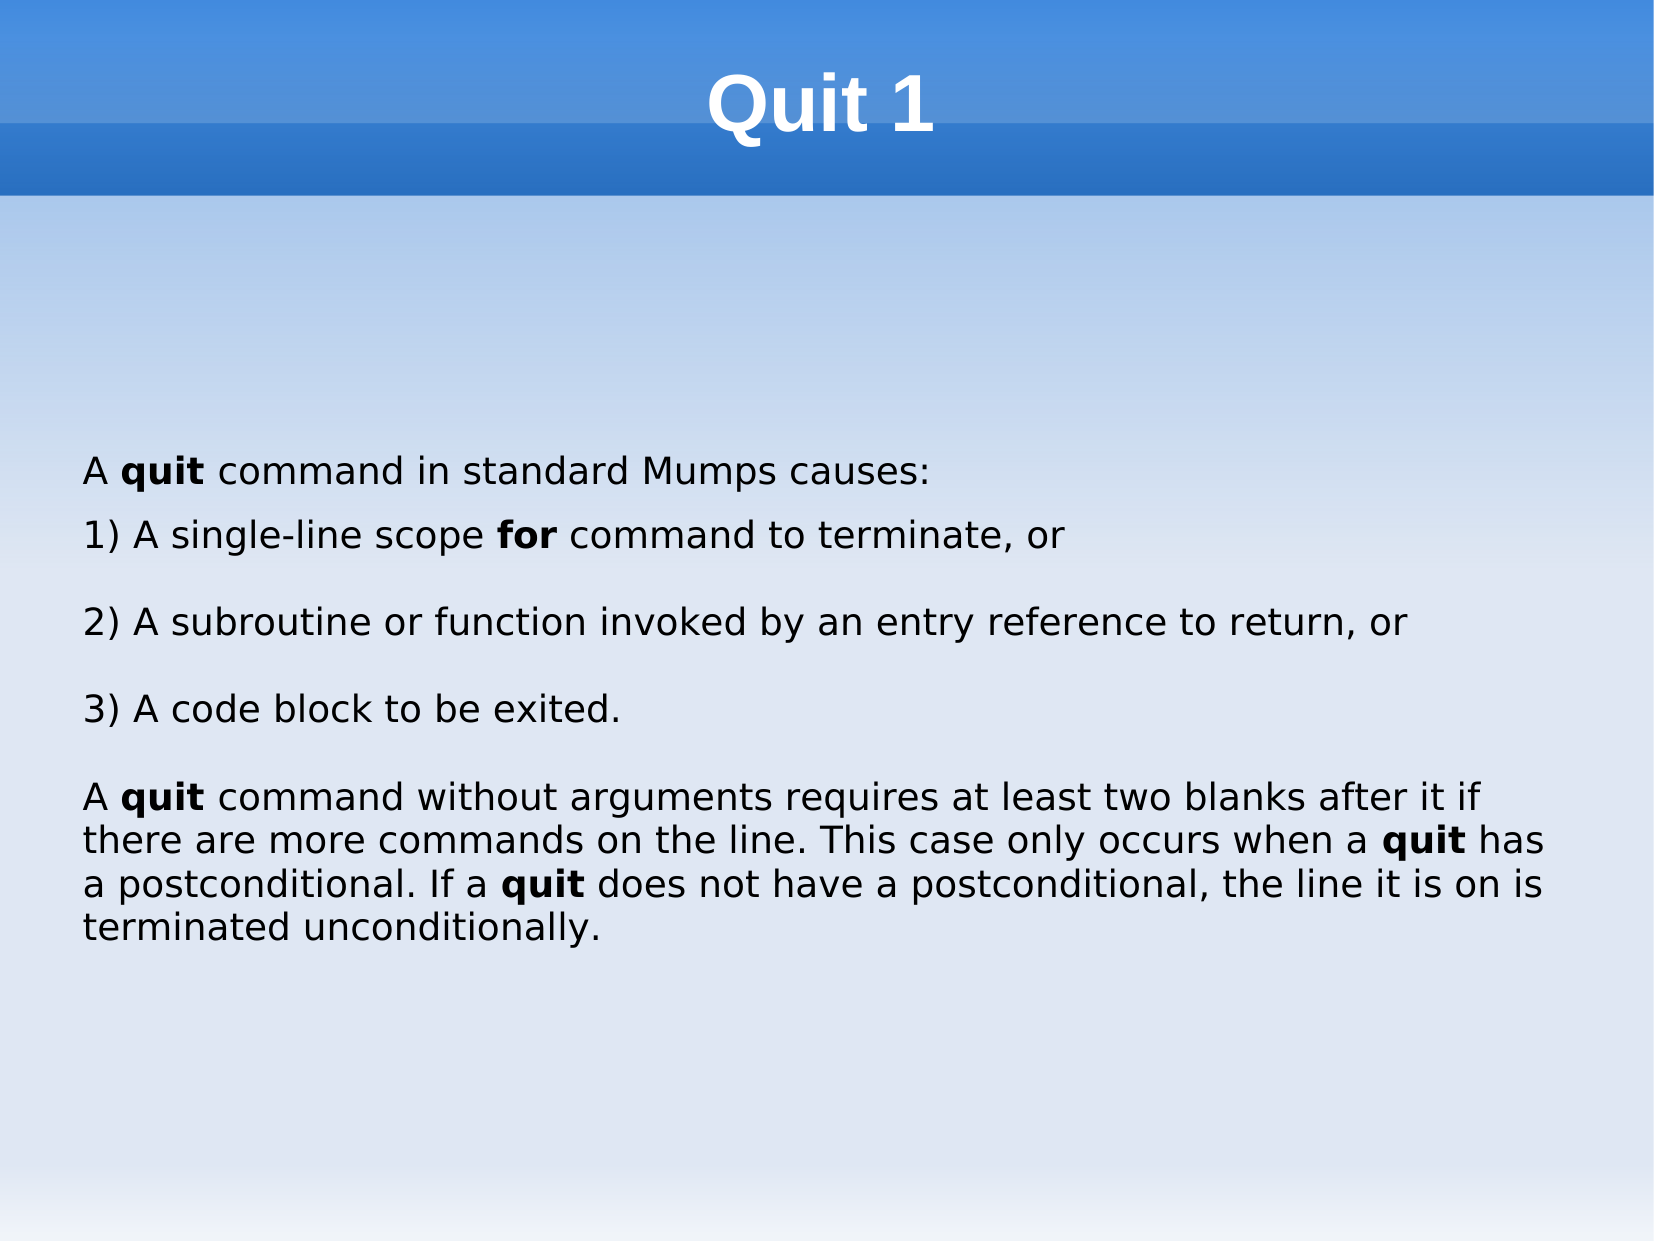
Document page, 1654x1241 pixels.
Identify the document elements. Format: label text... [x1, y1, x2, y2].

subtitle A quit command in standard Mumps causes: A single-line scope for command to terminate, or A subroutine or function invoked by an entry reference to return, or A code block to be exited. A quit command without arguments requires at least two blanks after it if there are more commands on the line. This case only occurs when a quit has a postconditional. If a quit does not have a postconditional, the line it is on is terminated unconditionally. [82, 290, 1571, 1109]
picture [0, 0, 1654, 1241]
title Quit 1 [76, 0, 1565, 208]
